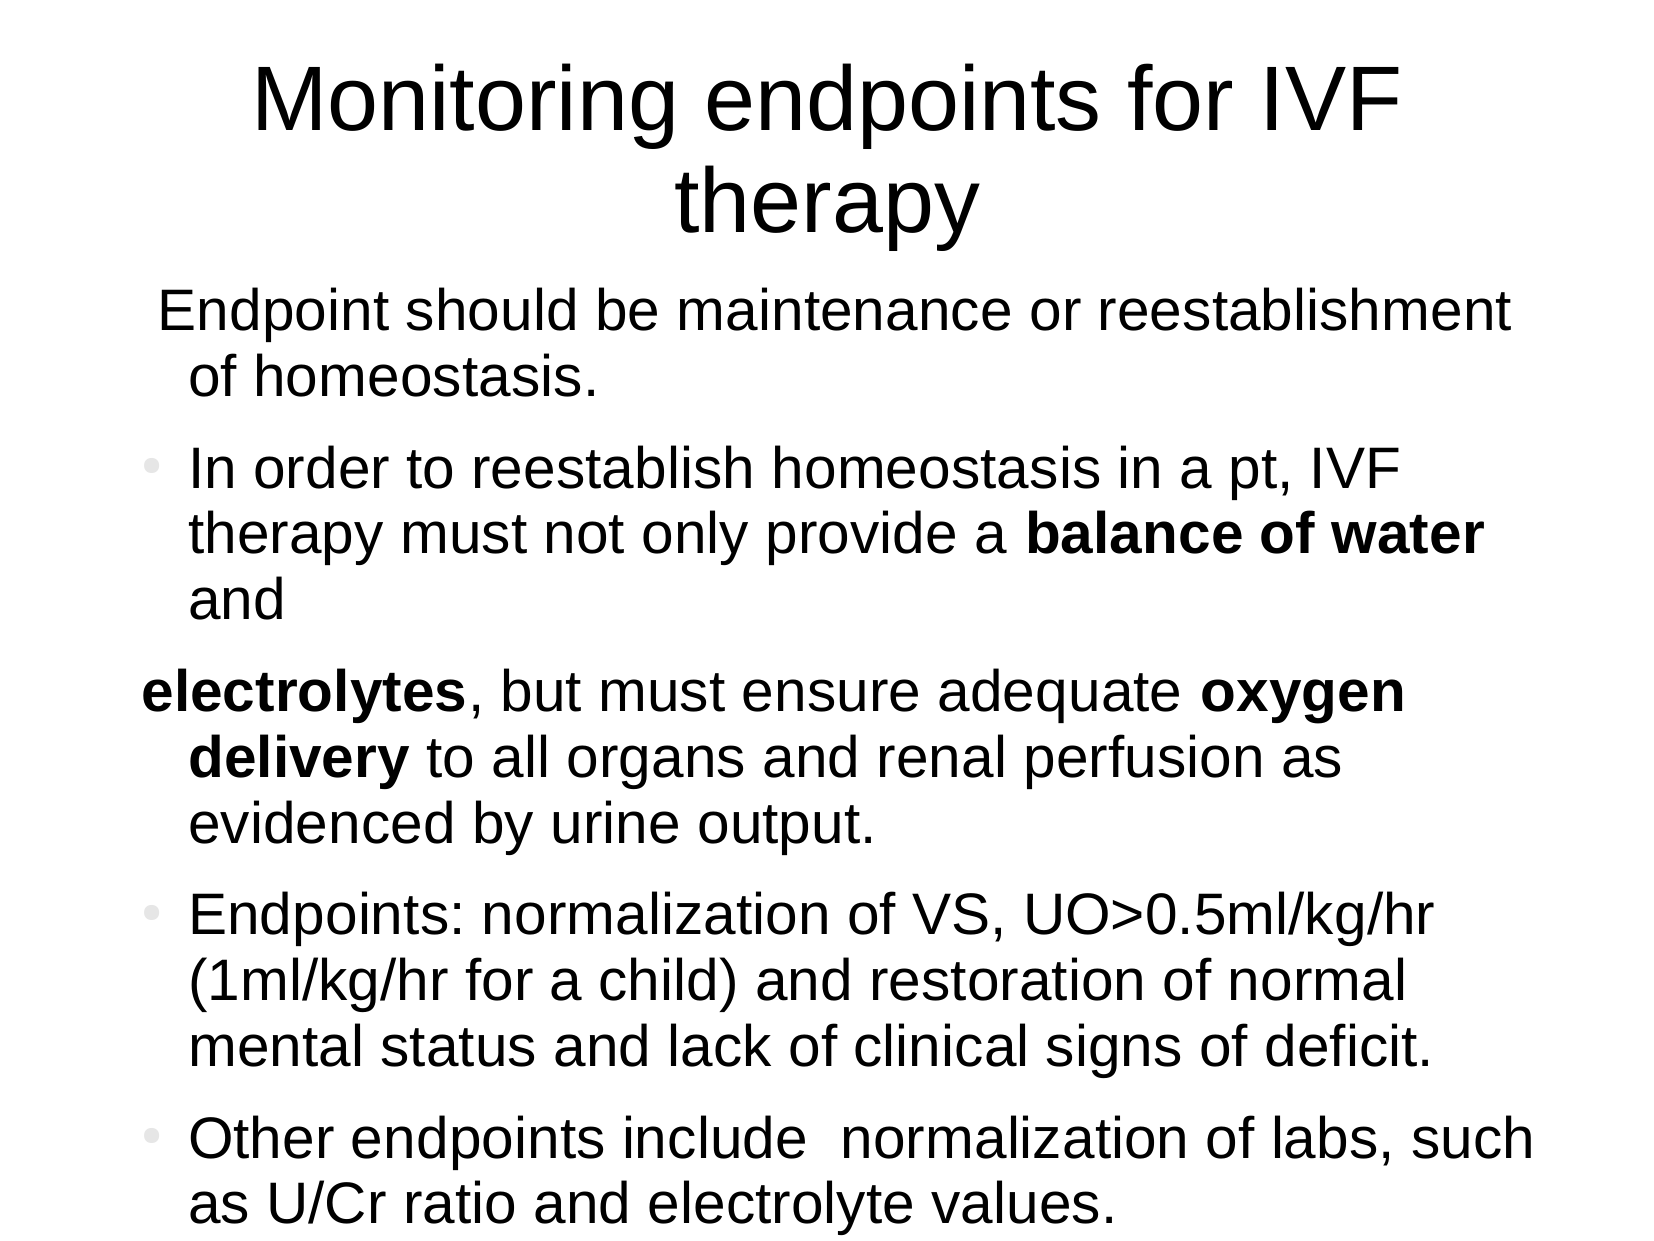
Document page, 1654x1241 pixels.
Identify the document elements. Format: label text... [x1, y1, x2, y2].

title Monitoring endpoints for IVF therapy [121, 46, 1534, 254]
list Endpoint should be maintenance or reestablishment of homeostasis. In order to reestablish homeostasis in a pt, IVF therapy must not only provide a balance of water and electrolytes, but must ensure adequate oxygen delivery to all organs and renal perfusion as evidenced by urine output. Endpoints: normalization of VS, UO>0.5ml/kg/hr (1ml/kg/hr for a child) and restoration of normal mental status and lack of clinical signs of deficit. Other endpoints include normalization of labs, such as U/Cr ratio and electrolyte values. [125, 277, 1565, 1241]
